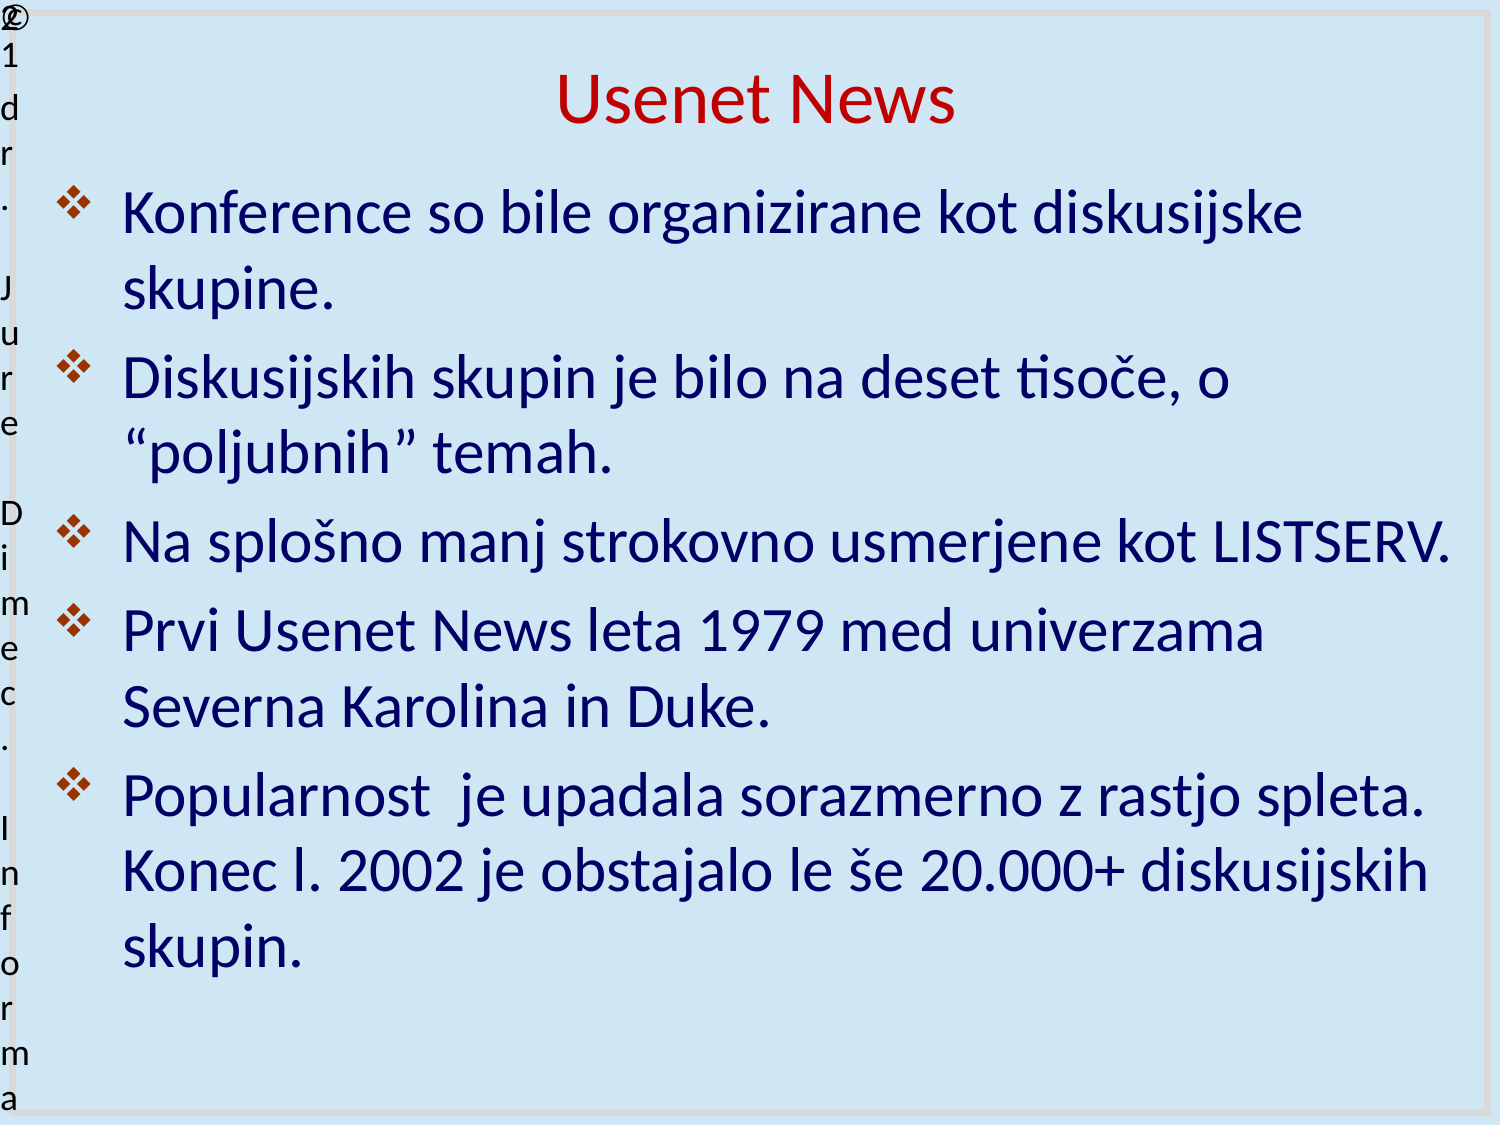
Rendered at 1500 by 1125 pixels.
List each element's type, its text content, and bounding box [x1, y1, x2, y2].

list Konference so bile organizirane kot diskusijske skupine. Diskusijskih skupin je bilo na deset tisoče, o “poljubnih” temah. Na splošno manj strokovno usmerjene kot LISTSERV. Prvi Usenet News leta 1979 med univerzama Severna Karolina in Duke. Popularnost je upadala sorazmerno z rastjo spleta. Konec l. 2002 je obstajalo le še 20.000+ diskusijskih skupin. [37, 162, 1475, 1050]
title Usenet News [37, 37, 1475, 150]
